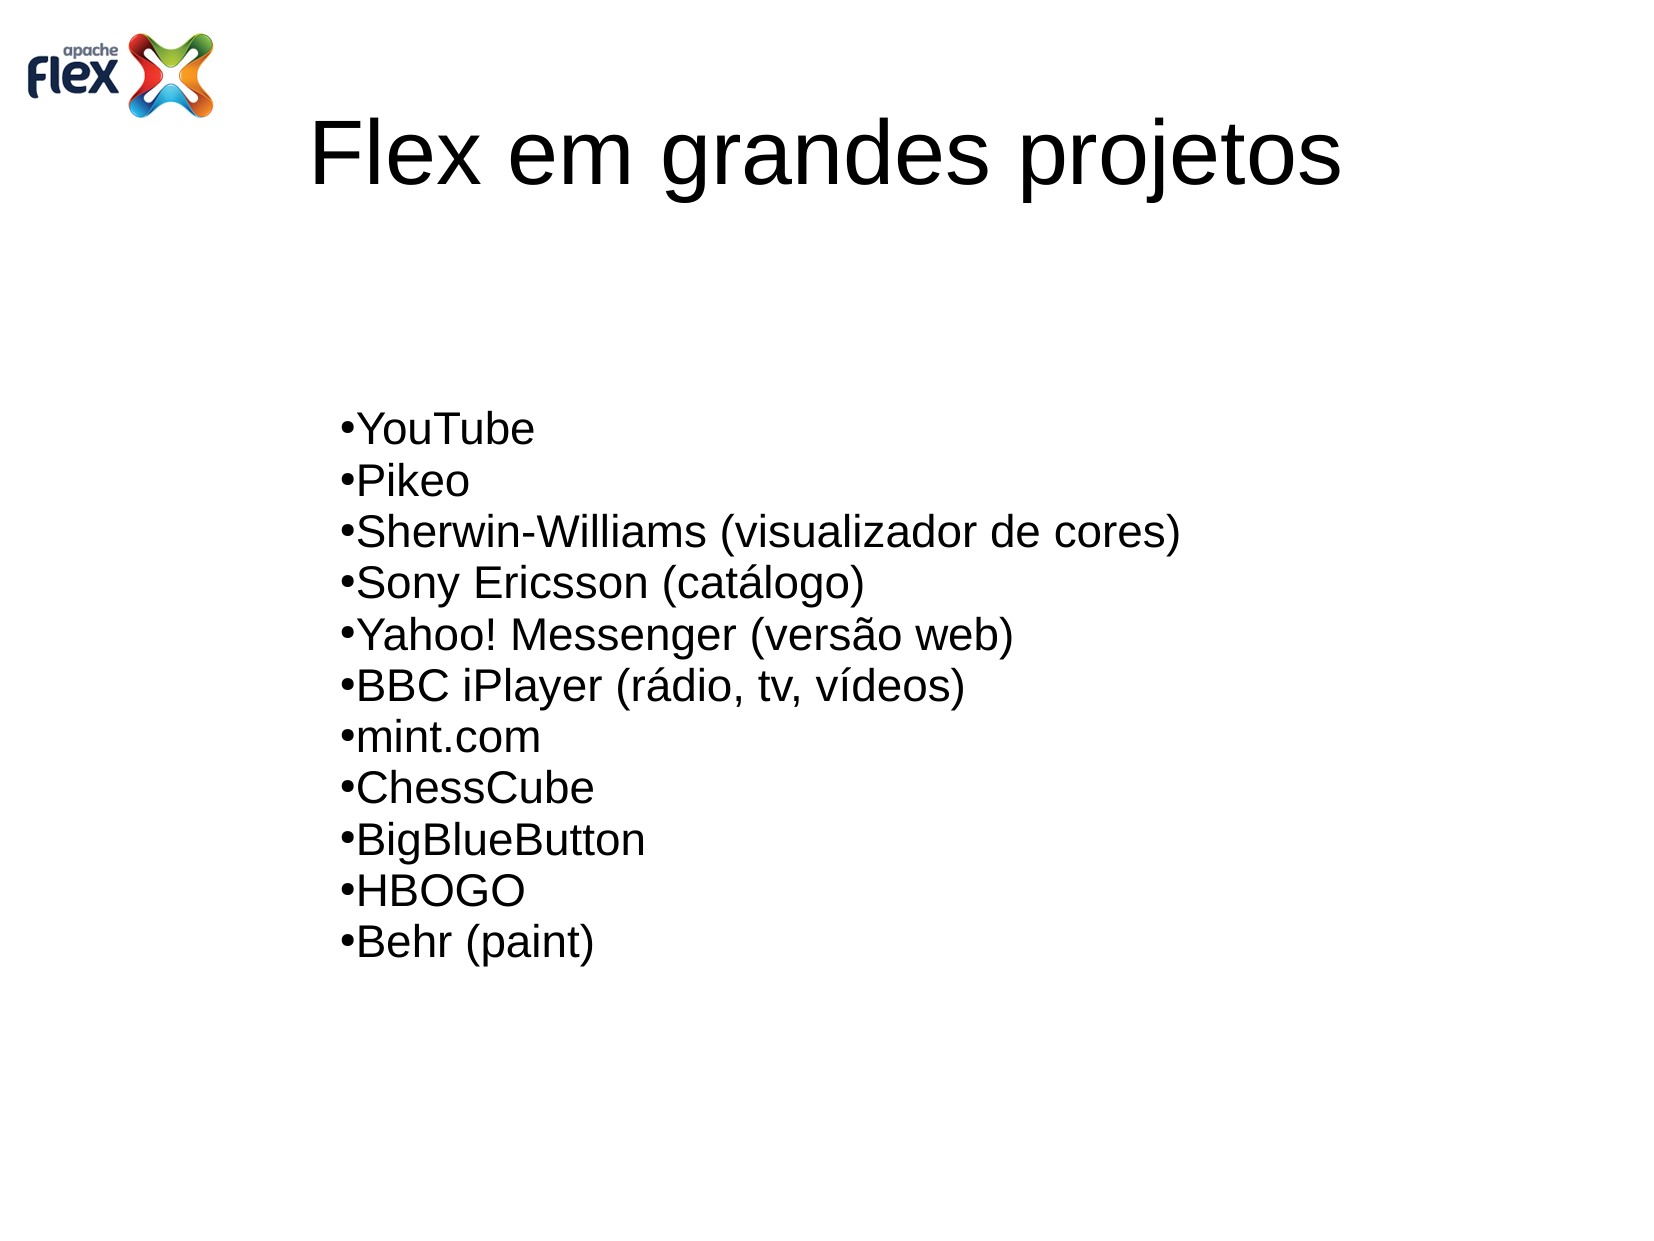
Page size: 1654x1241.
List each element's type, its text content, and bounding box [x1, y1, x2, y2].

text_box YouTube Pikeo Sherwin-Williams (visualizador de cores) Sony Ericsson (catálogo) Yahoo! Messenger (versão web) BBC iPlayer (rádio, tv, vídeos) mint.com ChessCube BigBlueButton HBOGO Behr (paint) [324, 395, 1197, 1015]
picture [25, 25, 215, 125]
title Flex em grandes projetos [82, 49, 1571, 257]
